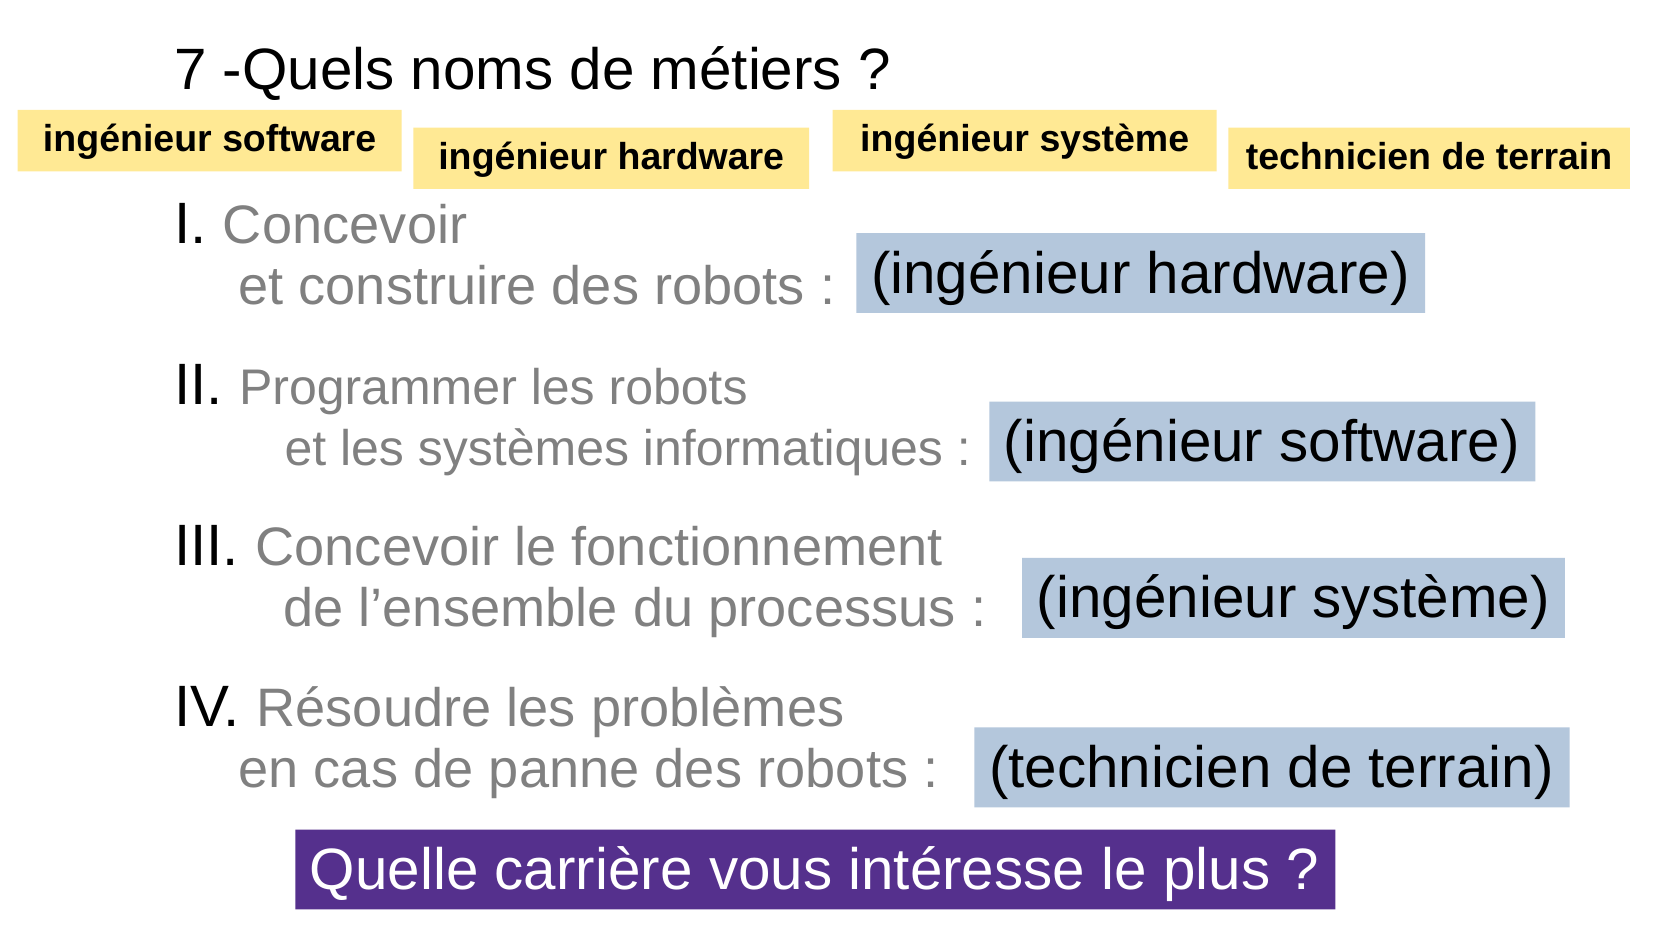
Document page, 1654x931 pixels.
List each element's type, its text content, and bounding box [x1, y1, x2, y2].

text_box (technicien de terrain) [974, 727, 1570, 808]
text_box technicien de terrain [1228, 127, 1630, 189]
text_box ingénieur software [17, 109, 402, 172]
text_box ingénieur hardware [413, 127, 810, 189]
text_box Quelle carrière vous intéresse le plus ? [295, 829, 1336, 910]
text_box (ingénieur hardware) [856, 233, 1426, 313]
text_box (ingénieur software) [989, 401, 1536, 482]
text_box 7 -Quels noms de métiers ? I. Concevoir et construire des robots : II. Programmer les robots et les systèmes informatiques : III. Concevoir le fonctionnement de l’ensemble du processus : IV. Résoudre les problèmes en cas de panne des robots : [88, 29, 1536, 807]
text_box (ingénieur système) [1022, 557, 1565, 638]
text_box ingénieur système [832, 109, 1217, 172]
